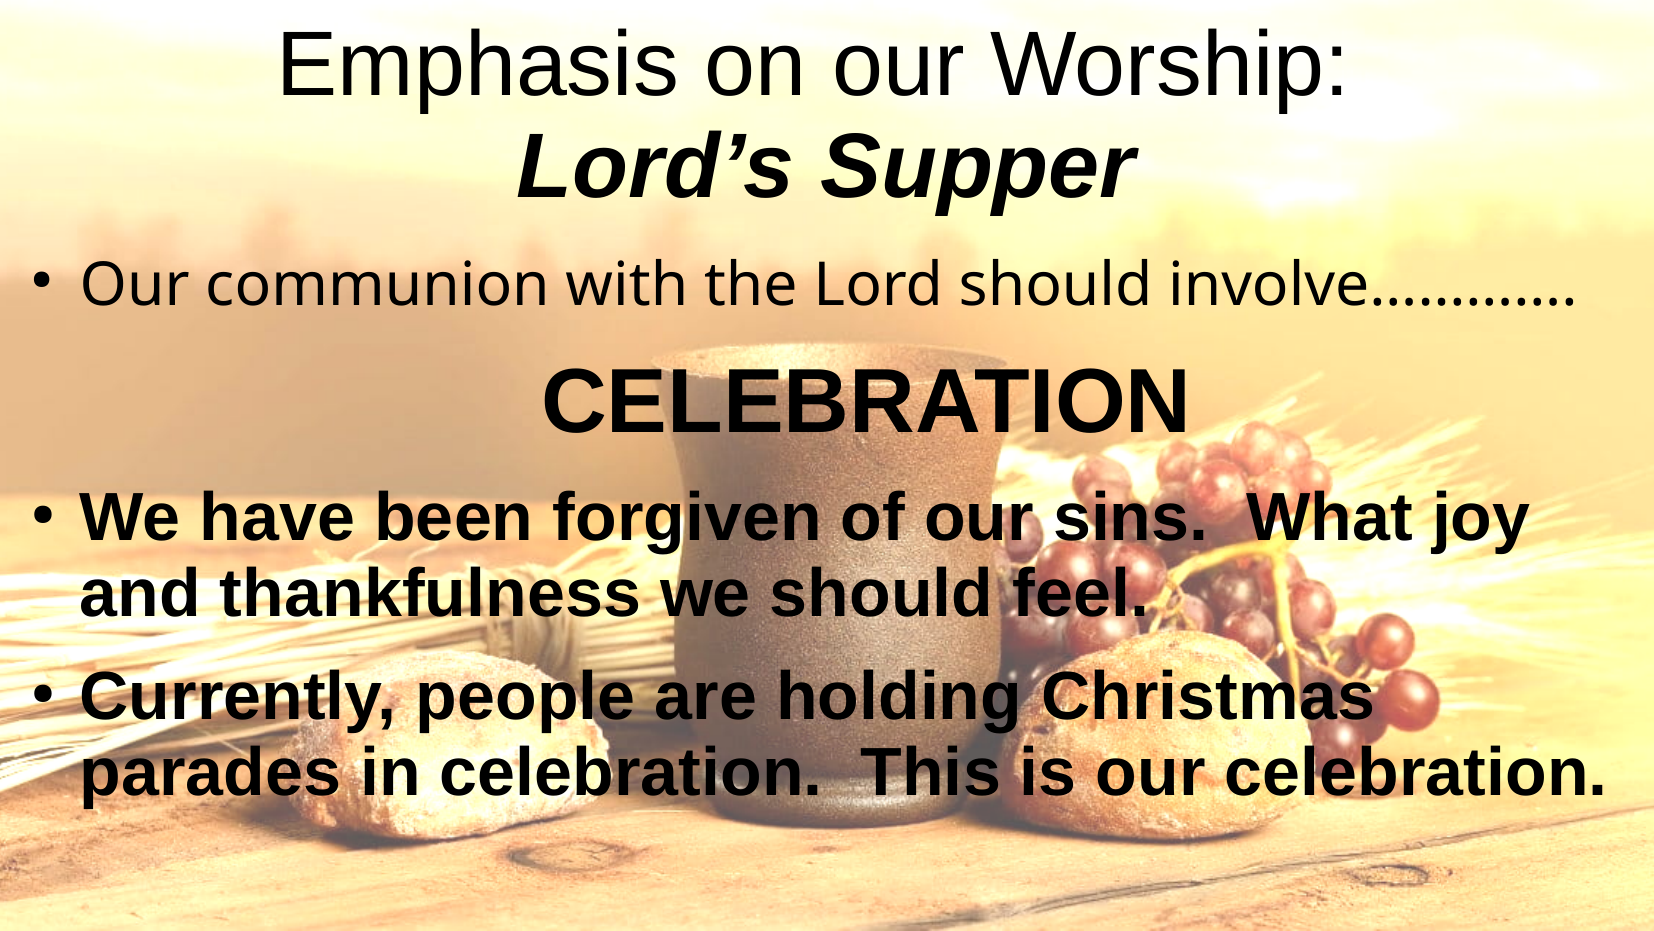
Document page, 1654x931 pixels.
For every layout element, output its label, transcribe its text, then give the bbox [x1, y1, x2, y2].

picture [0, 0, 1654, 931]
list Our communion with the Lord should involve…………. CELEBRATION We have been forgiven of our sins. What joy and thankfulness we should feel. Currently, people are holding Christmas parades in celebration. This is our celebration. [15, 240, 1654, 916]
title Emphasis on our Worship: Lord’s Supper [82, 12, 1571, 218]
